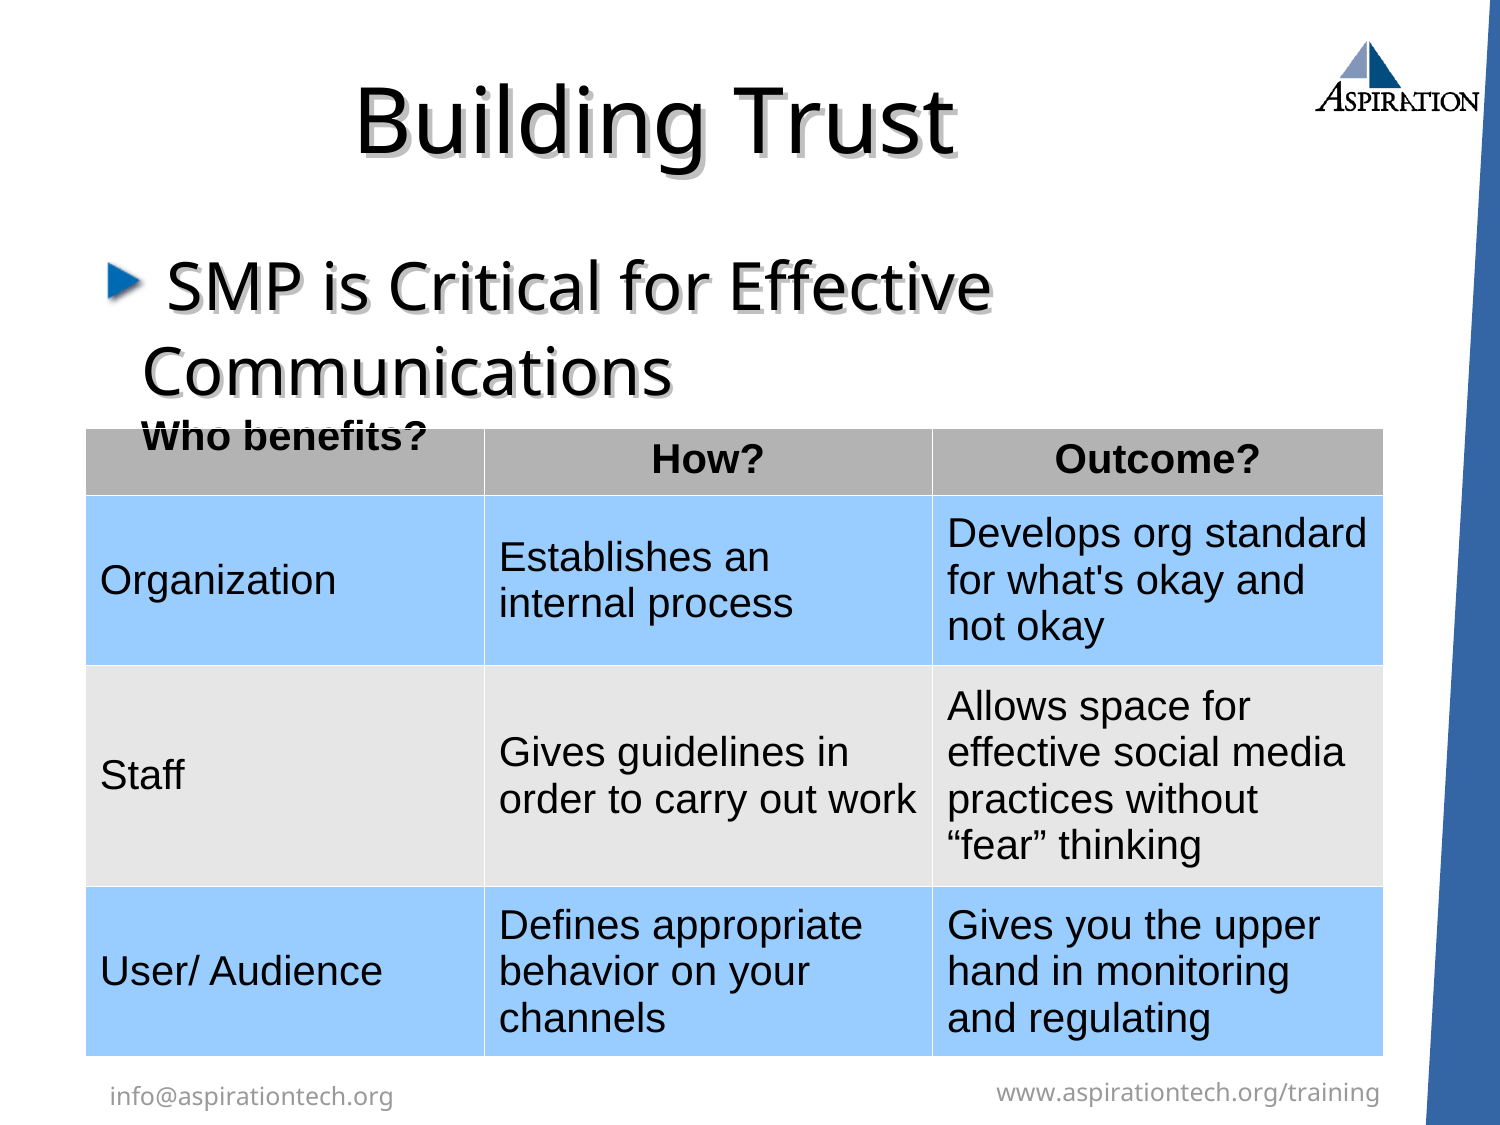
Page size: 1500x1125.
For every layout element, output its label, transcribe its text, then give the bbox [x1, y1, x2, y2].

list SMP is Critical for Effective Communications [49, 238, 1447, 892]
table_cell User/ Audience [86, 887, 484, 1056]
table_header How? [485, 429, 932, 495]
table_cell Organization [86, 496, 484, 665]
table_cell Establishes an internal process [485, 496, 932, 665]
table_cell Defines appropriate behavior on your channels [485, 887, 932, 1056]
table_cell Develops org standard for what's okay and not okay [933, 496, 1383, 665]
table_cell Allows space for effective social media practices without “fear” thinking [933, 666, 1383, 886]
table_cell Staff [86, 666, 484, 886]
title Building Trust [49, 19, 1284, 206]
table_header Who benefits? [86, 429, 484, 495]
table_cell Gives guidelines in order to carry out work [485, 666, 932, 886]
table_cell Gives you the upper hand in monitoring and regulating [933, 887, 1383, 1056]
table_header Outcome? [933, 429, 1383, 495]
picture [1315, 41, 1480, 120]
